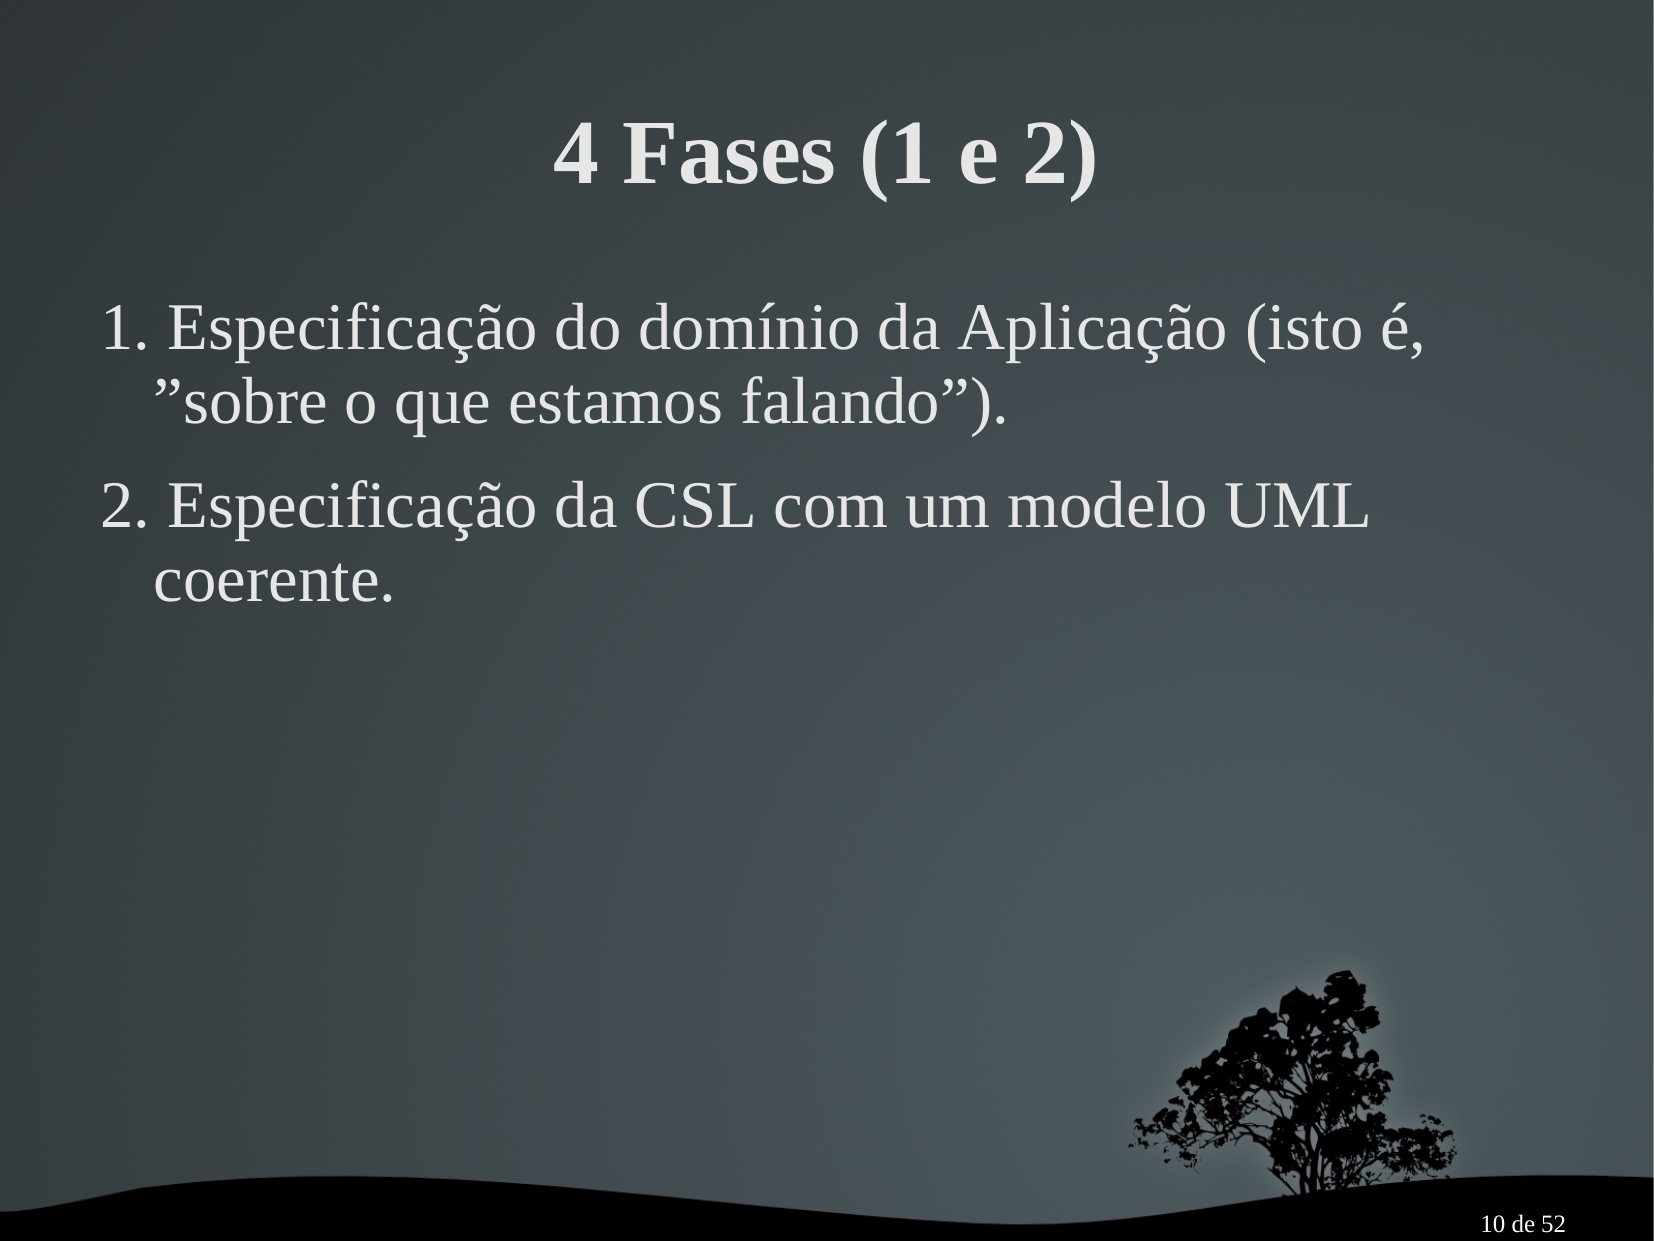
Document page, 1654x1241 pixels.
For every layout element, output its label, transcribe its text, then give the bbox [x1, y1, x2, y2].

title 4 Fases (1 e 2) [82, 49, 1571, 257]
picture [0, 0, 1654, 1241]
list 1. Especificação do domínio da Aplicação (isto é, ”sobre o que estamos falando”). 2. Especificação da CSL com um modelo UML coerente. [82, 290, 1571, 1094]
